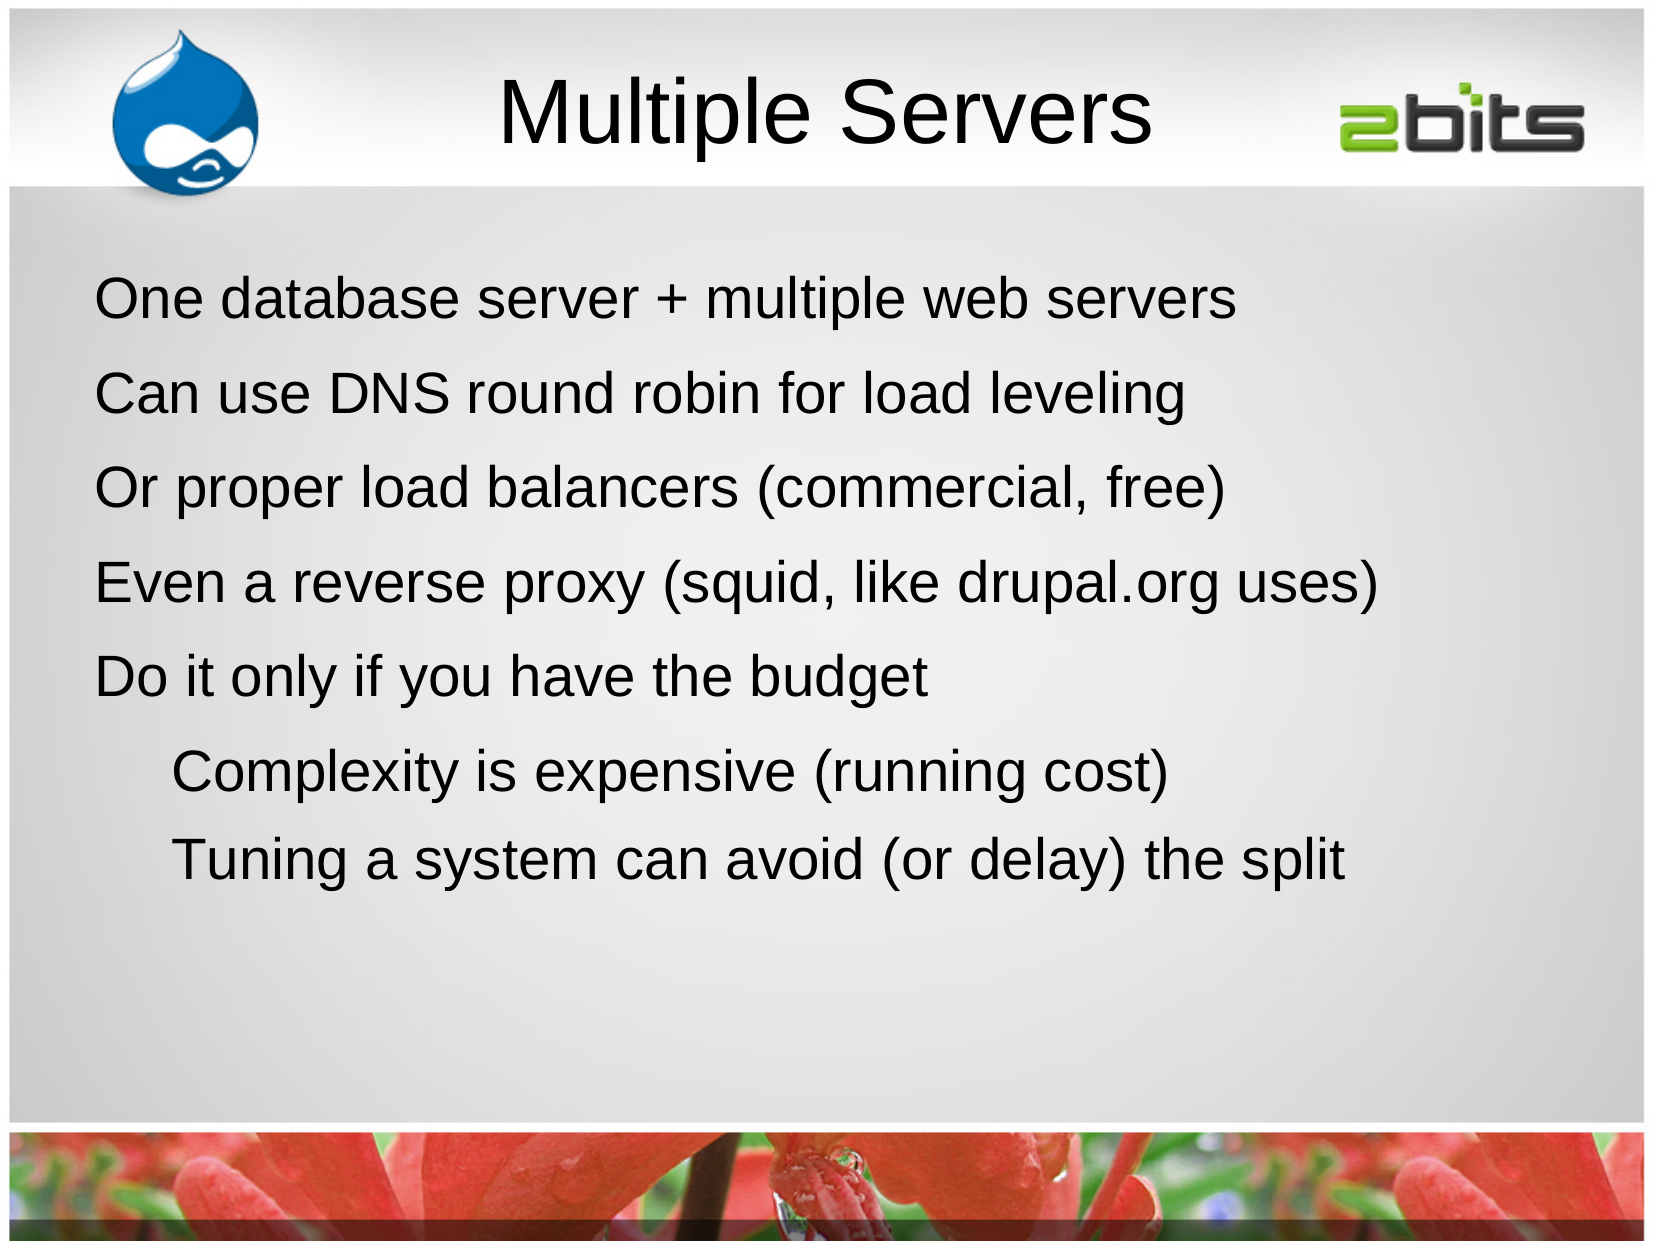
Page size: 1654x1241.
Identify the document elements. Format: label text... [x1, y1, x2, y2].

picture [0, 0, 1654, 1241]
list One database server + multiple web servers Can use DNS round robin for load leveling Or proper load balancers (commercial, free) Even a reverse proxy (squid, like drupal.org uses) Do it only if you have the budget Complexity is expensive (running cost) Tuning a system can avoid (or delay) the split [76, 265, 1565, 1070]
title Multiple Servers [82, 15, 1571, 208]
